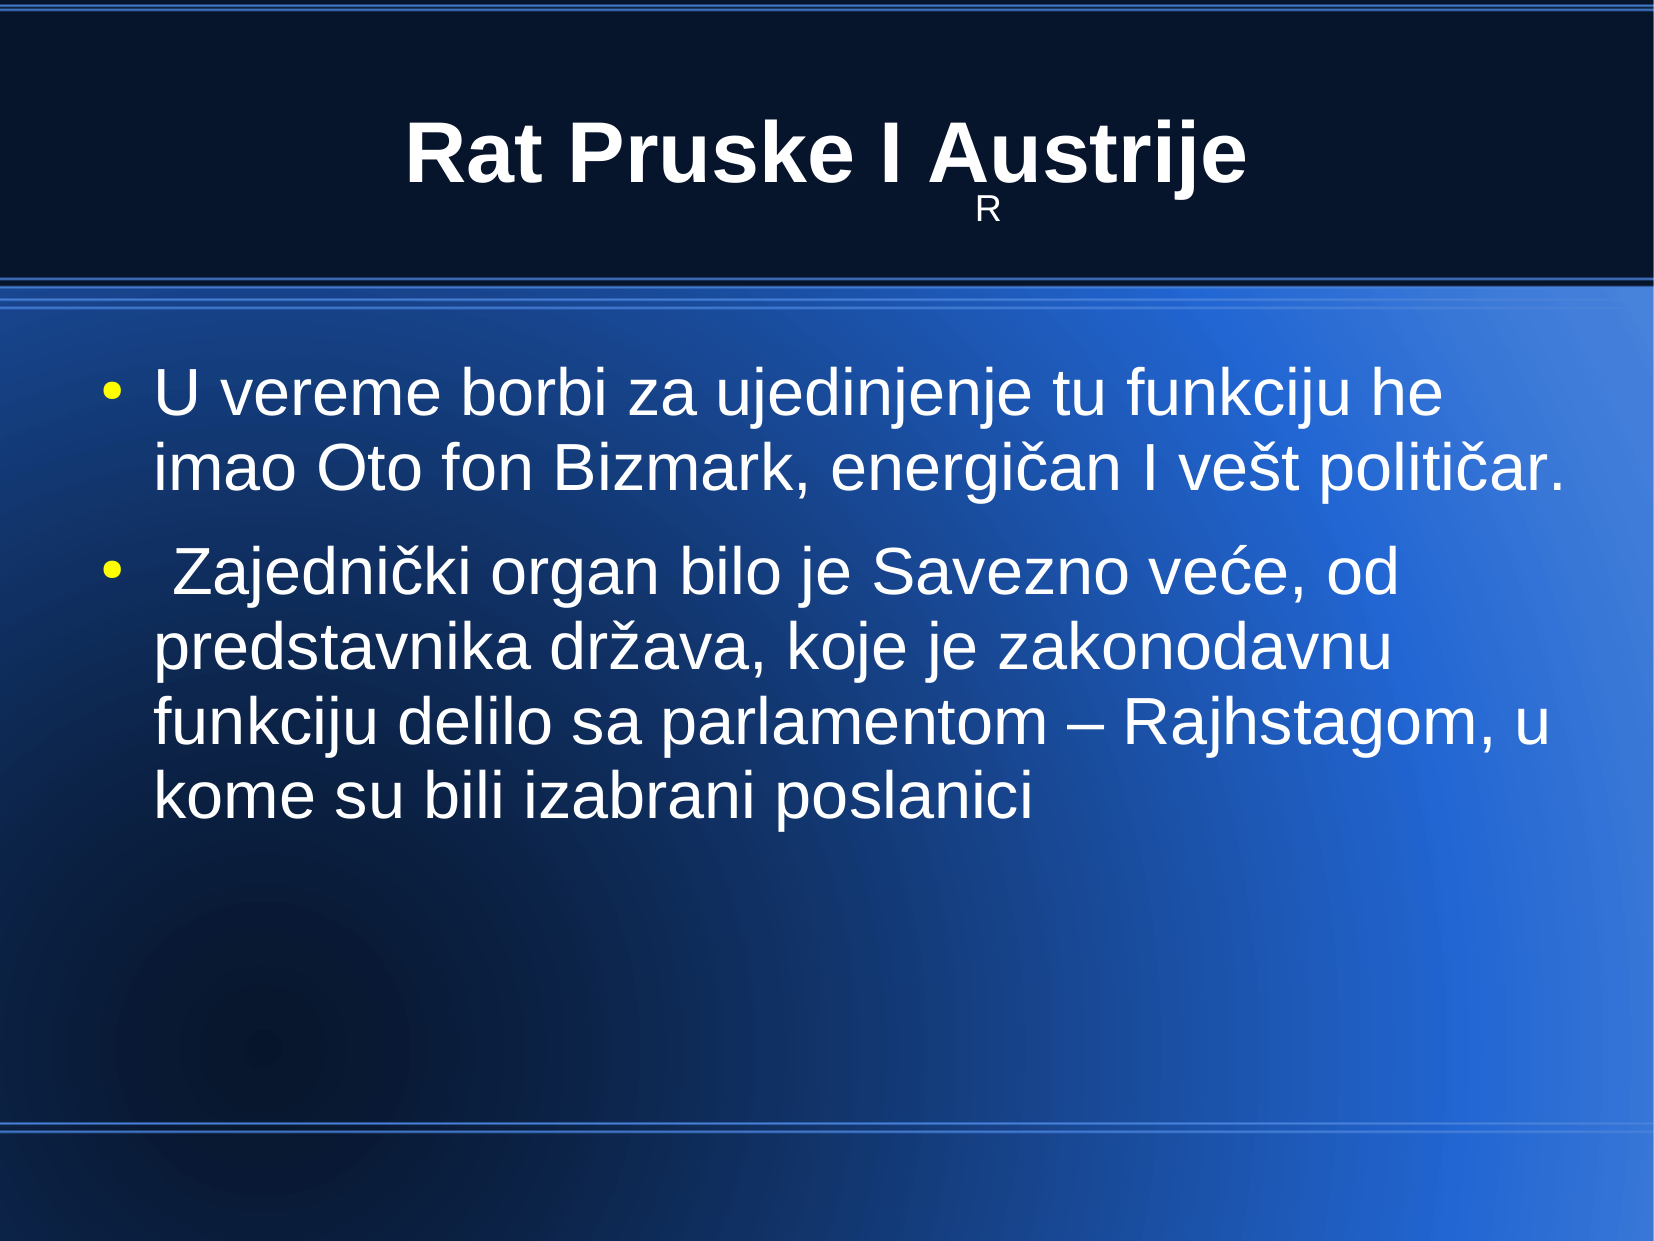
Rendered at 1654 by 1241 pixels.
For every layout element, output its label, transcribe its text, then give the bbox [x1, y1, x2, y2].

picture [0, 0, 1654, 1241]
text_box R [960, 180, 1017, 237]
list U vereme borbi za ujedinjenje tu funkciju he imao Oto fon Bizmark, energičan I vešt političar. Zajednički organ bilo je Savezno veće, od predstavnika država, koje je zakonodavnu funkciju delilo sa parlamentom – Rajhstagom, u kome su bili izabrani poslanici [82, 355, 1571, 1075]
title Rat Pruske I Austrije [82, 49, 1571, 257]
